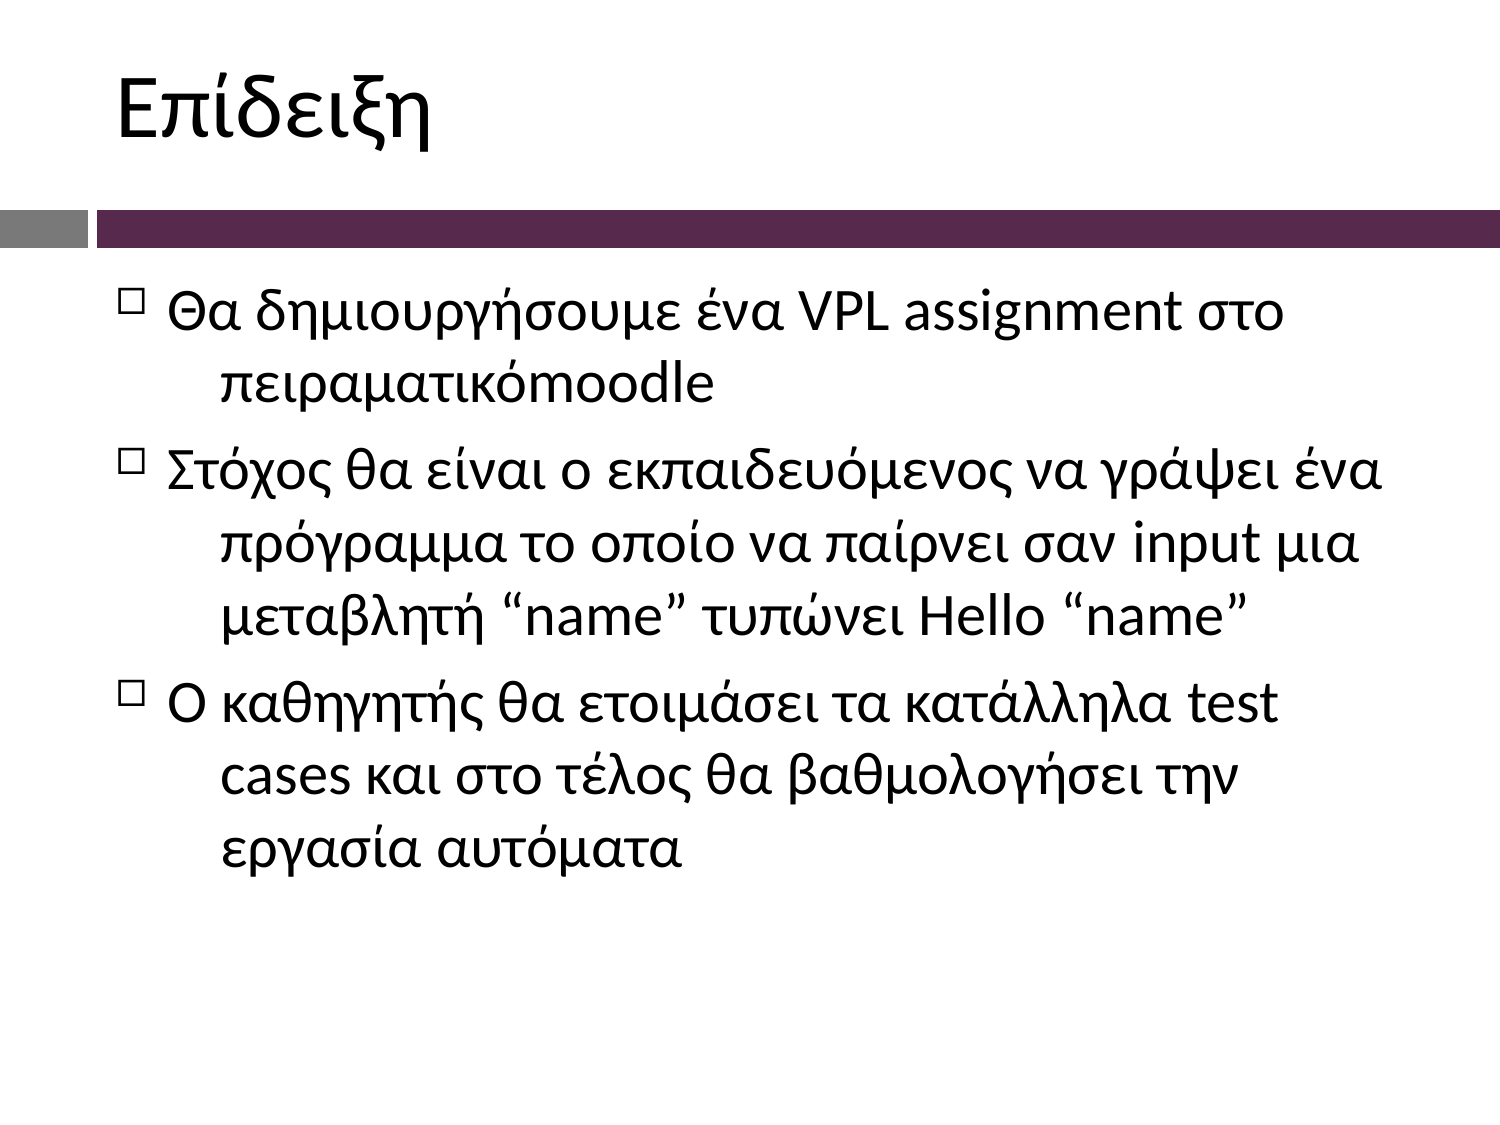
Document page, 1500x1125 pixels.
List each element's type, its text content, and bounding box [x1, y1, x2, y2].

title Επίδειξη [100, 19, 1438, 182]
list Θα δημιουργήσουμε ένα VPL assignment στο πειραματικό moodle Στόχος θα είναι ο εκπαιδευόμενος να γράψει ένα πρόγραμμα το οποίο να παίρνει σαν input μια μεταβλητή “name” τυπώνει Ηello “name” Ο καθηγητής θα ετοιμάσει τα κατάλληλα test cases και στο τέλος θα βαθμολογήσει την εργασία αυτόματα [100, 262, 1438, 1000]
